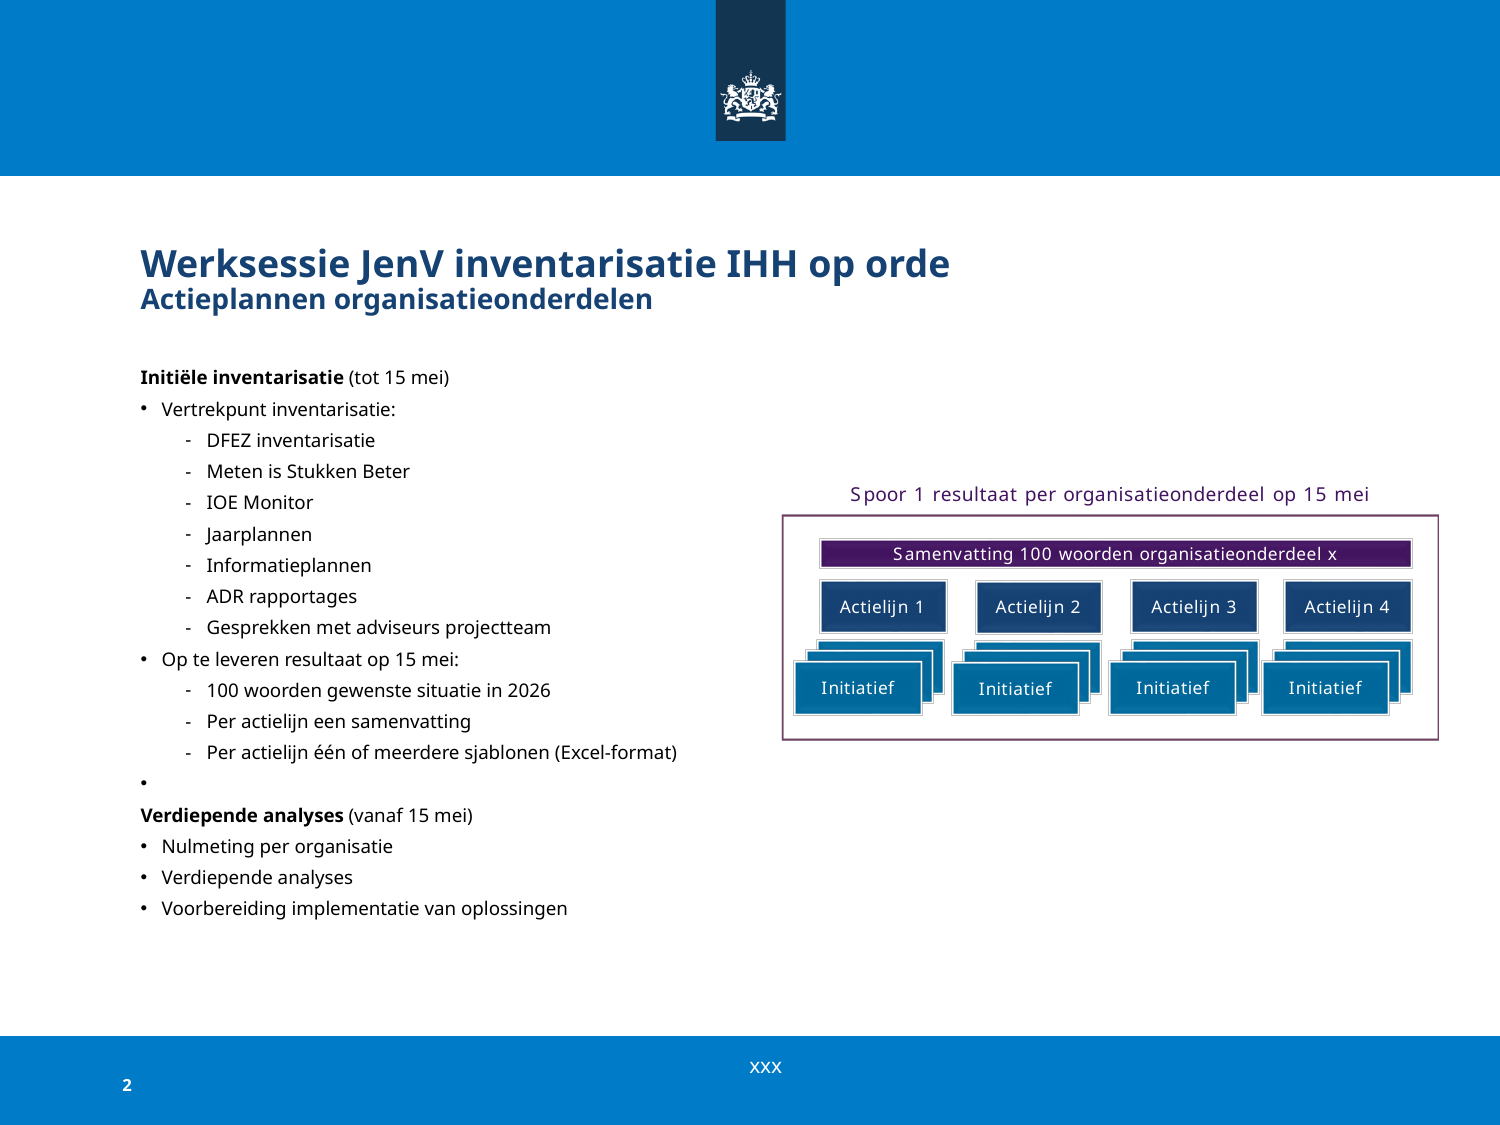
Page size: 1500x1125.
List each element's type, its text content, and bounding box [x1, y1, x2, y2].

text_box 2 [61, 1046, 179, 1106]
text_box Werksessie JenV inventarisatie IHH op orde Actieplannen organisatieonderdelen [125, 237, 1228, 332]
text_box Initiële inventarisatie (tot 15 mei) Vertrekpunt inventarisatie: DFEZ inventarisatie Meten is Stukken Beter IOE Monitor Jaarplannen Informatieplannen ADR rapportages Gesprekken met adviseurs projectteam Op te leveren resultaat op 15 mei: 100 woorden gewenste situatie in 2026 Per actielijn een samenvatting Per actielijn één of meerdere sjablonen (Excel-format) Verdiepende analyses (vanaf 15 mei) Nulmeting per organisatie Verdiepende analyses Voorbereiding implementatie van oplossingen [126, 350, 1394, 927]
picture [781, 475, 1439, 741]
